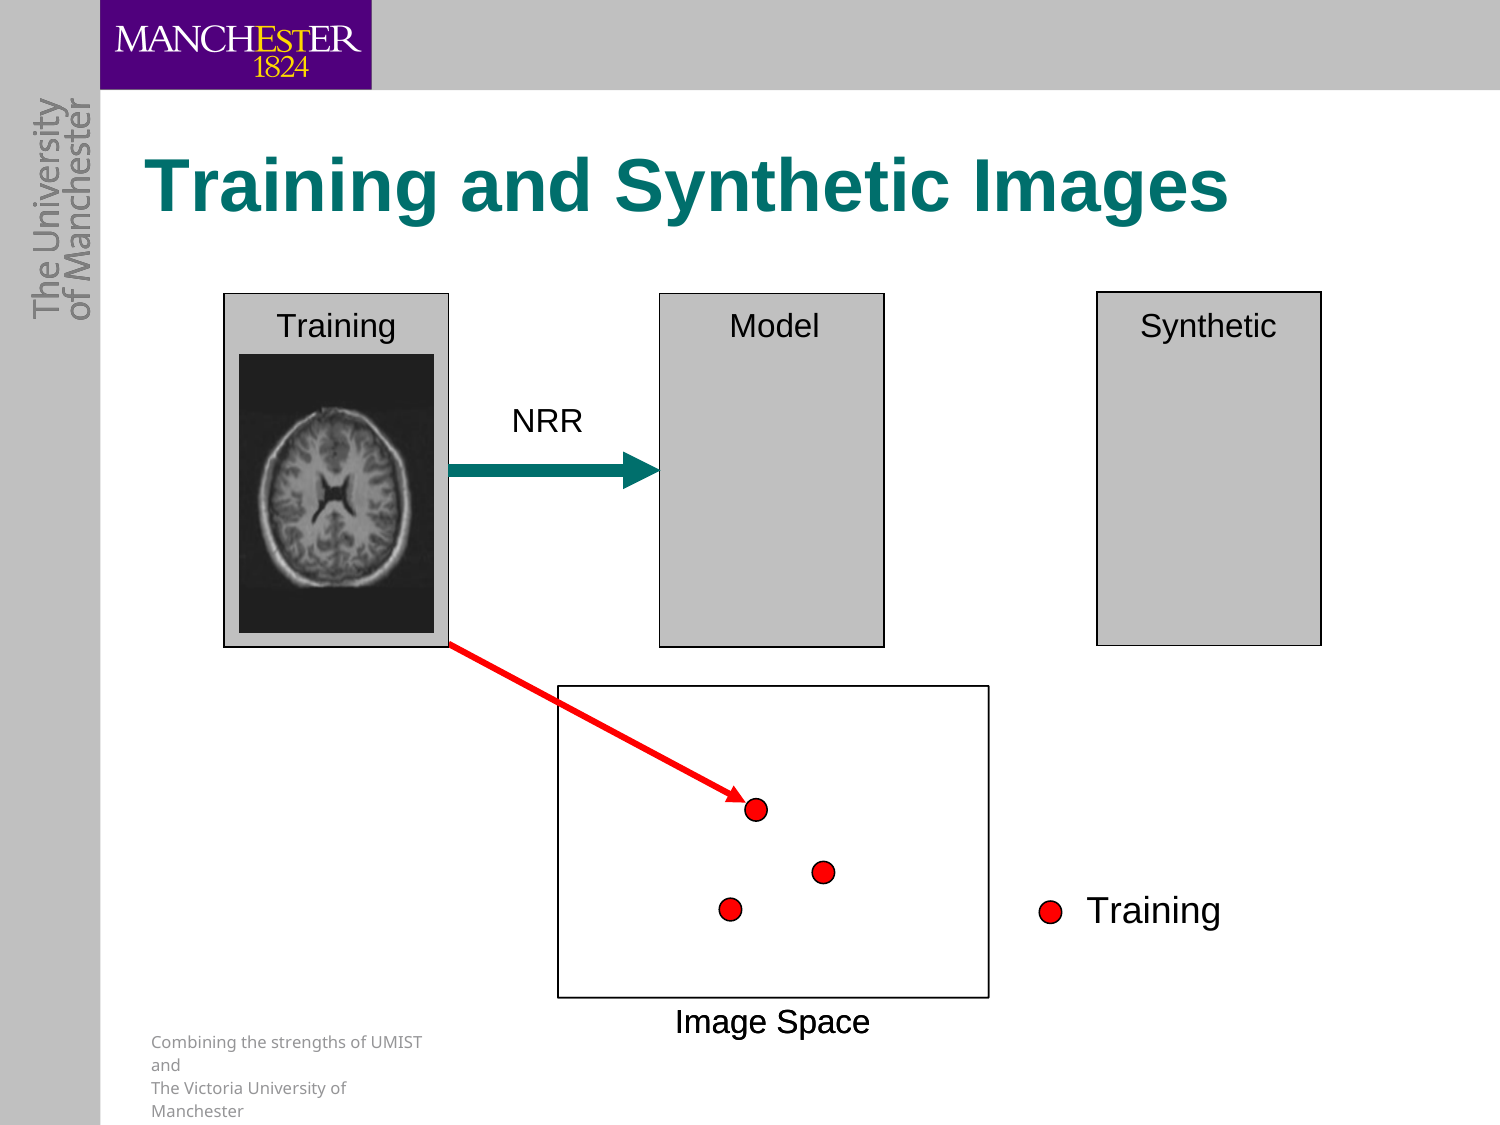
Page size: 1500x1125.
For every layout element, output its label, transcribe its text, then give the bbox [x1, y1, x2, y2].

text_box [719, 898, 742, 921]
text_box [1096, 291, 1322, 646]
picture [0, 0, 372, 320]
text_box Image Space [660, 995, 887, 1049]
text_box NRR [496, 395, 599, 448]
text_box Synthetic [1125, 299, 1293, 353]
text_box Model [714, 299, 835, 353]
text_box Training [261, 299, 412, 353]
text_box [744, 798, 768, 822]
text_box [1039, 901, 1062, 924]
text_box [224, 293, 449, 647]
picture [239, 354, 434, 633]
title Training and Synthetic Images [129, 120, 1406, 251]
text_box [659, 293, 884, 647]
text_box [812, 861, 835, 884]
text_box Training [1071, 884, 1238, 940]
